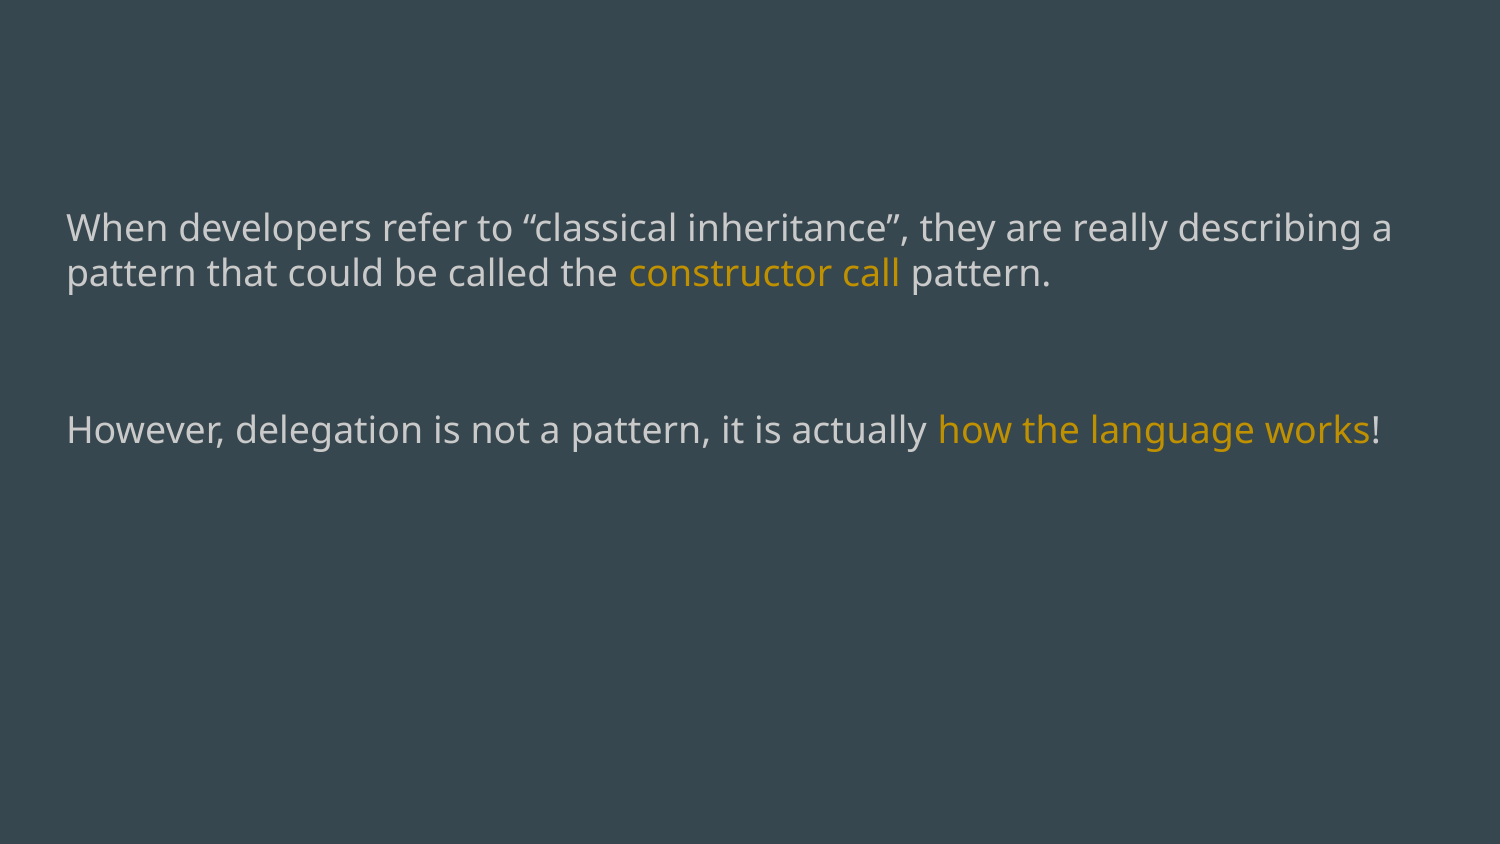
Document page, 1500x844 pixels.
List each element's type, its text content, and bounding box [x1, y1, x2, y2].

list When developers refer to “classical inheritance”, they are really describing a pattern that could be called the constructor call pattern. However, delegation is not a pattern, it is actually how the language works! [51, 189, 1449, 750]
